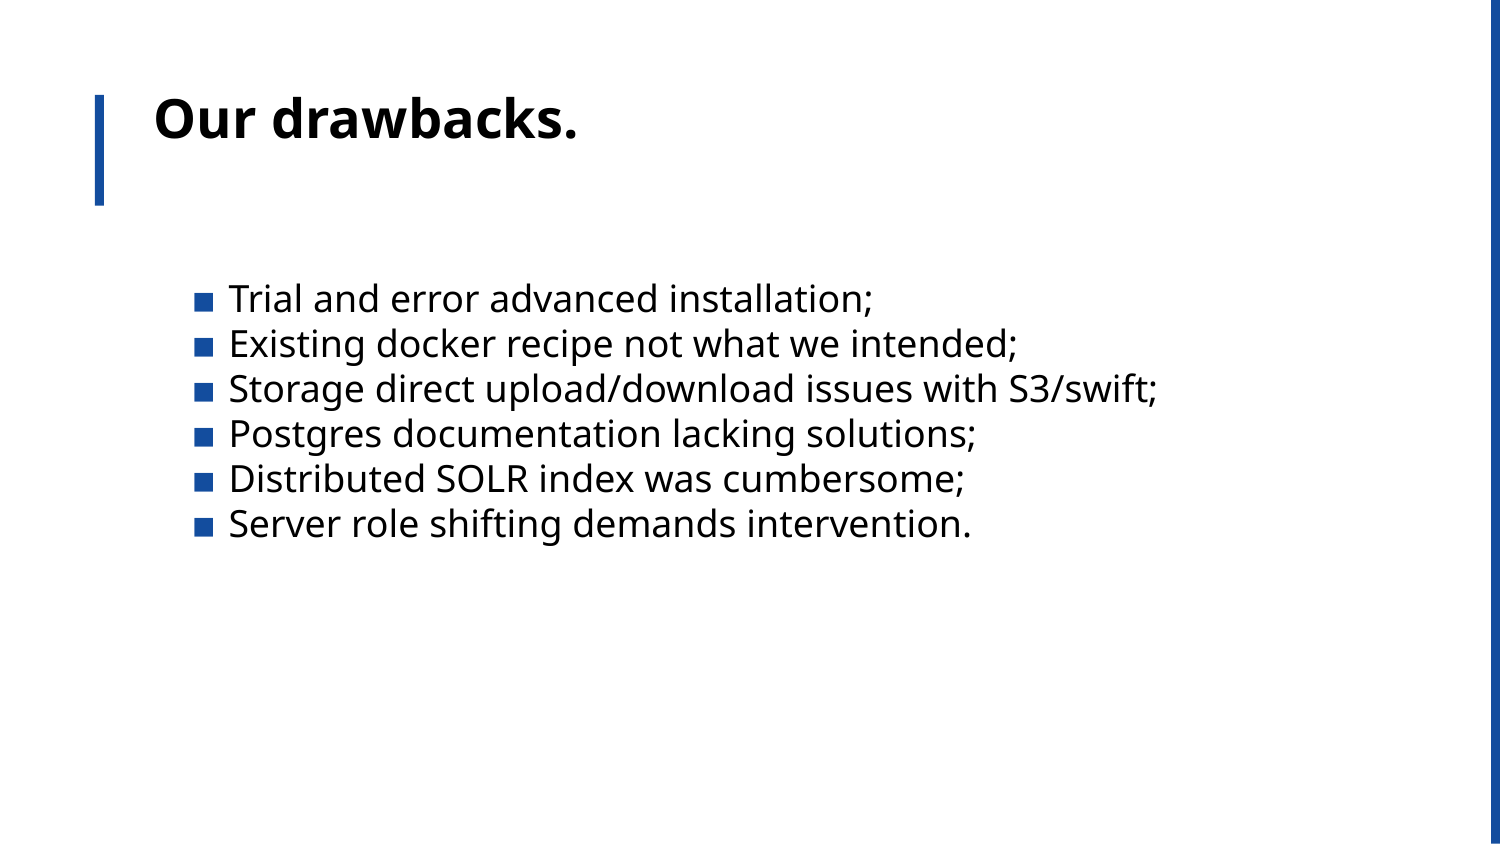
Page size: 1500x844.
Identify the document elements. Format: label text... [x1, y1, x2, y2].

list Trial and error advanced installation; Existing docker recipe not what we intended; Storage direct upload/download issues with S3/swift; Postgres documentation lacking solutions; Distributed SOLR index was cumbersome; Server role shifting demands intervention. [138, 260, 1229, 777]
title Our drawbacks. [138, 69, 668, 210]
